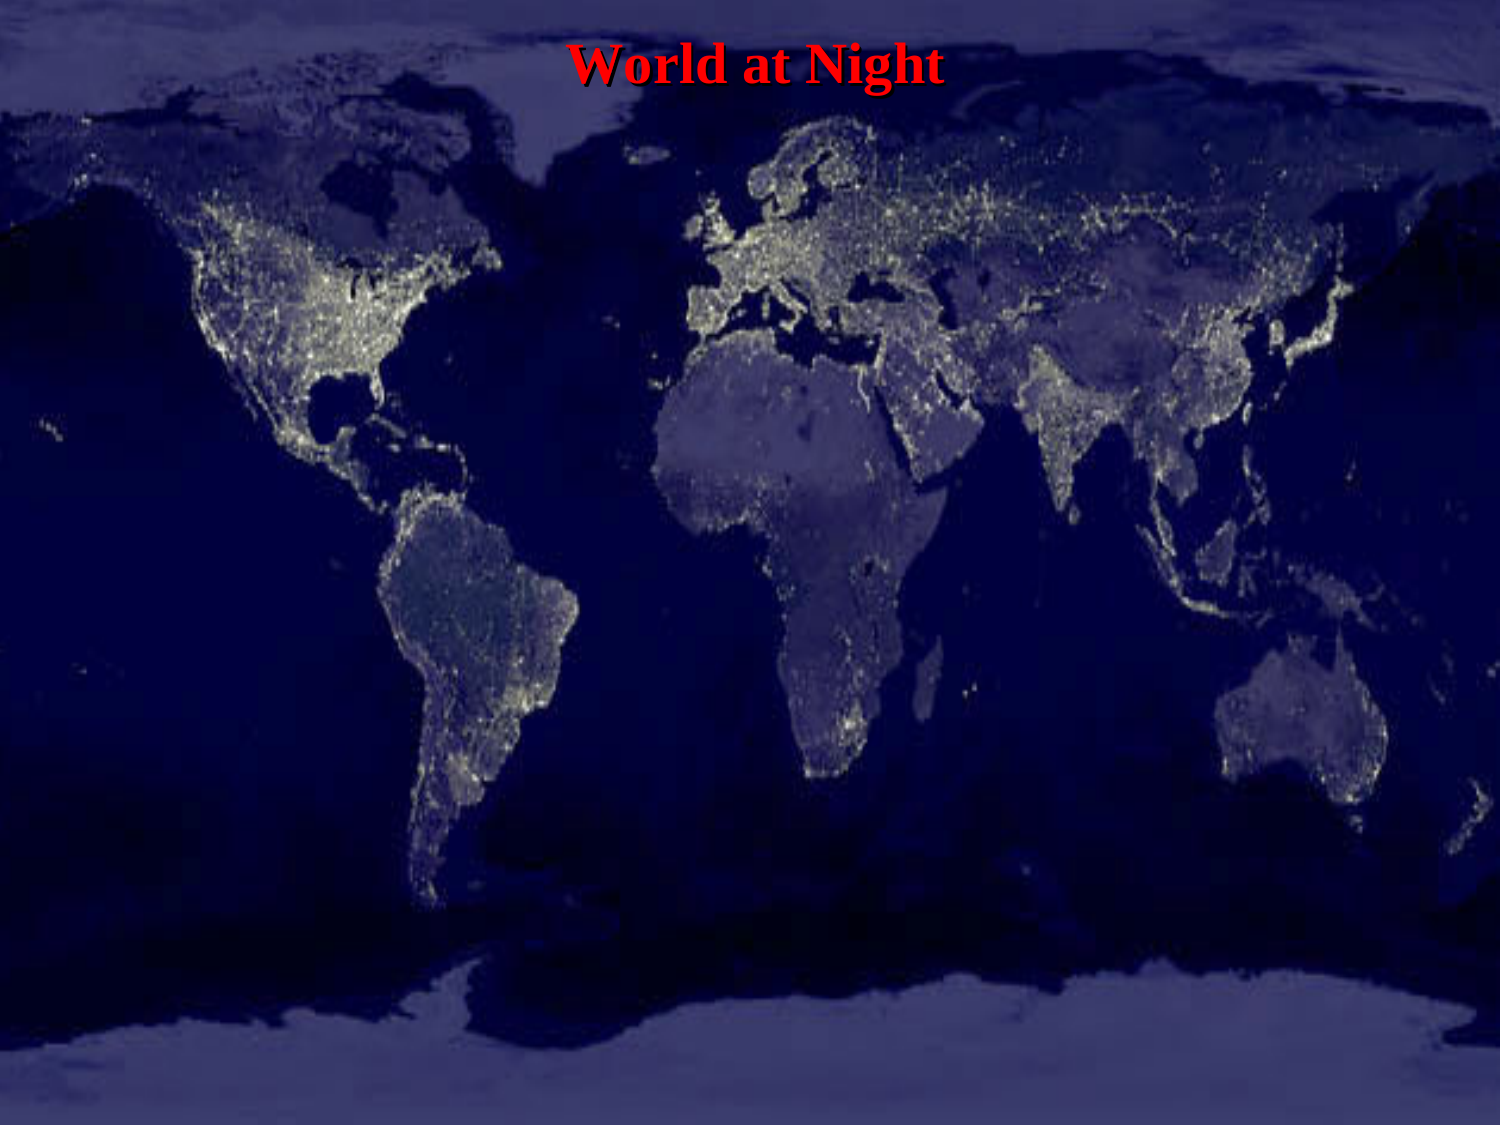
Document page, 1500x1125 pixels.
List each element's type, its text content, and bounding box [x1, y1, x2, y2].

text_box World at Night [248, 24, 1263, 105]
picture [0, 0, 1500, 1125]
